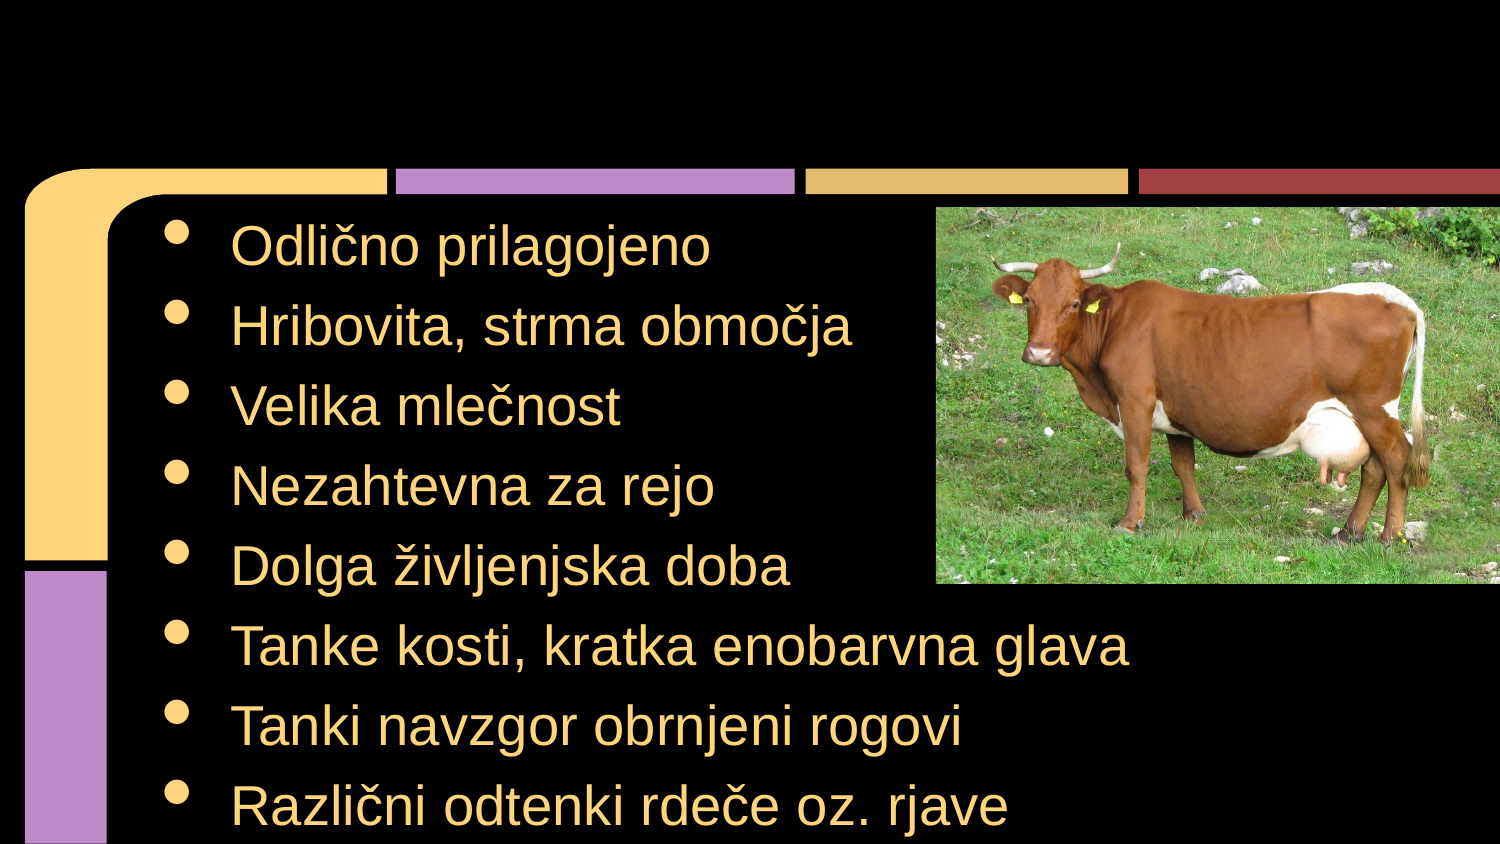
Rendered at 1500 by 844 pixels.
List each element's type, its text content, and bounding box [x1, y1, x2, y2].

list Odlično prilagojeno Hribovita, strma območja Velika mlečnost Nezahtevna za rejo Dolga življenjska doba Tanke kosti, kratka enobarvna glava Tanki navzgor obrnjeni rogovi Različni odtenki rdeče oz. rjave [140, 194, 1425, 809]
text_box [935, 207, 1500, 584]
